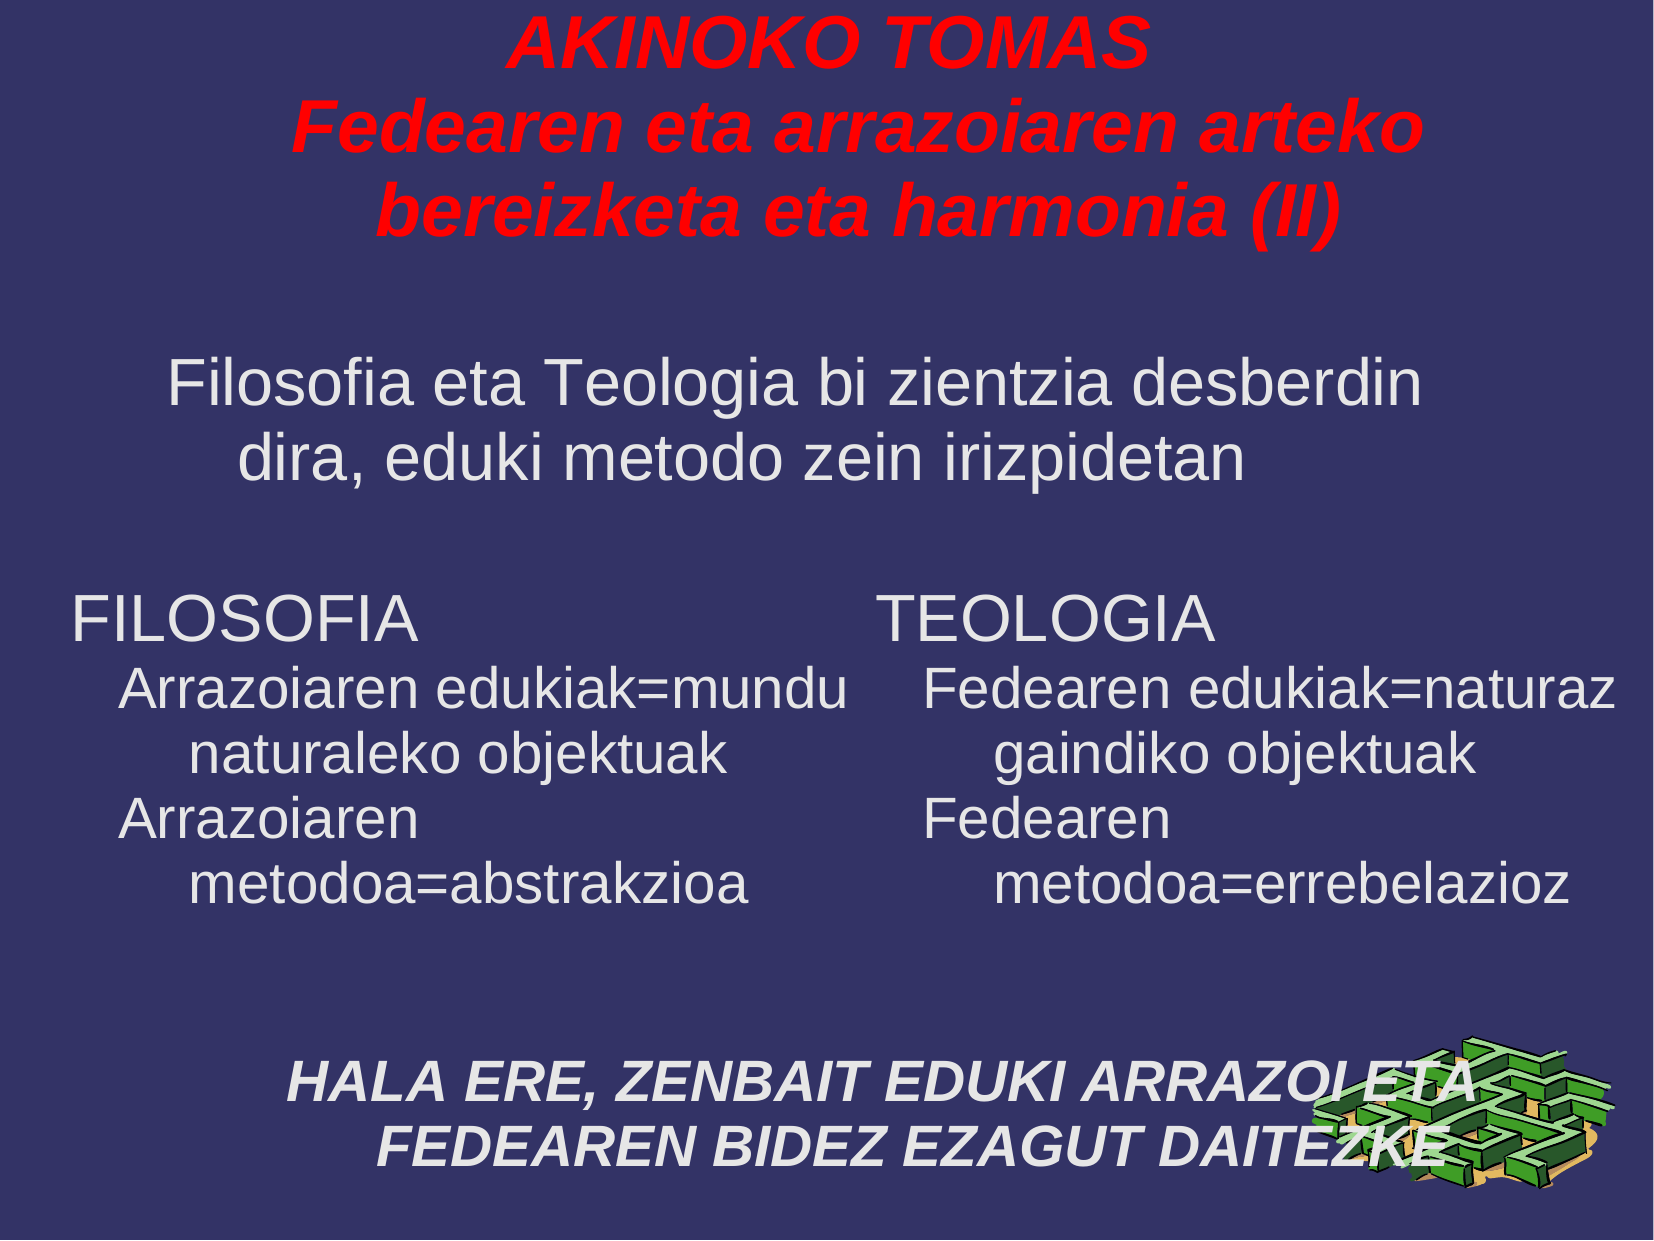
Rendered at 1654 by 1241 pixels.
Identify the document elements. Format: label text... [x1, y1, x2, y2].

list TEOLOGIA Fedearen edukiak=naturaz gaindiko objektuak Fedearen metodoa=errebelazioz [863, 580, 1654, 1034]
title AKINOKO TOMAS Fedearen eta arrazoiaren arteko bereizketa eta harmonia (II) [123, 0, 1536, 252]
list Filosofia eta Teologia bi zientzia desberdin dira, eduki metodo zein irizpidetan [154, 344, 1536, 502]
title HALA ERE, ZENBAIT EDUKI ARRAZOI ETA FEDEAREN BIDEZ EZAGUT DAITEZKE [177, 1010, 1590, 1218]
list FILOSOFIA Arrazoiaren edukiak=mundu naturaleko objektuak Arrazoiaren metodoa=abstrakzioa [59, 580, 857, 1004]
